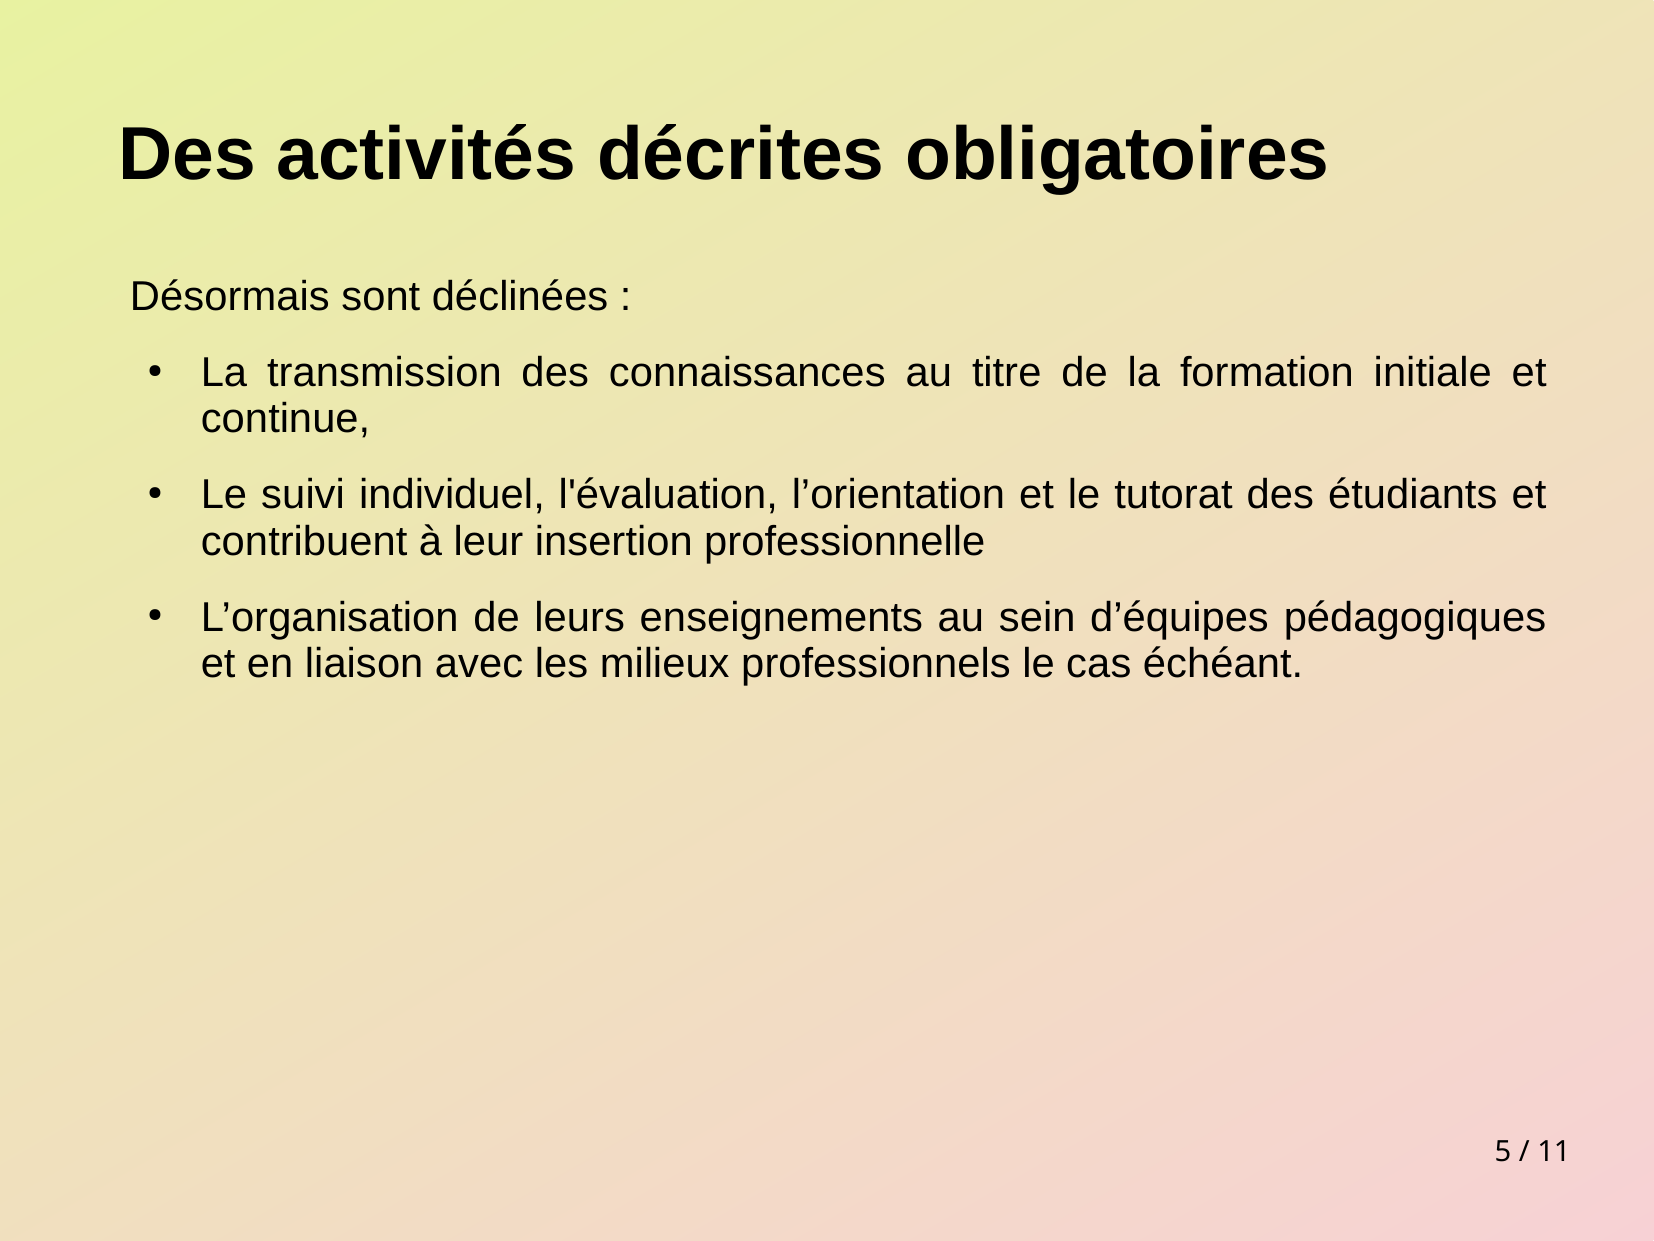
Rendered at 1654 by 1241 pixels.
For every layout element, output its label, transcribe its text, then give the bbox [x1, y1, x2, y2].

list Désormais sont déclinées : La transmission des connaissances au titre de la formation initiale et continue, Le suivi individuel, l'évaluation, l’orientation et le tutorat des étudiants et contribuent à leur insertion professionnelle L’organisation de leurs enseignements au sein d’équipes pédagogiques et en liaison avec les milieux professionnels le cas échéant. [129, 272, 1548, 1075]
title Des activités décrites obligatoires [118, 70, 1536, 237]
